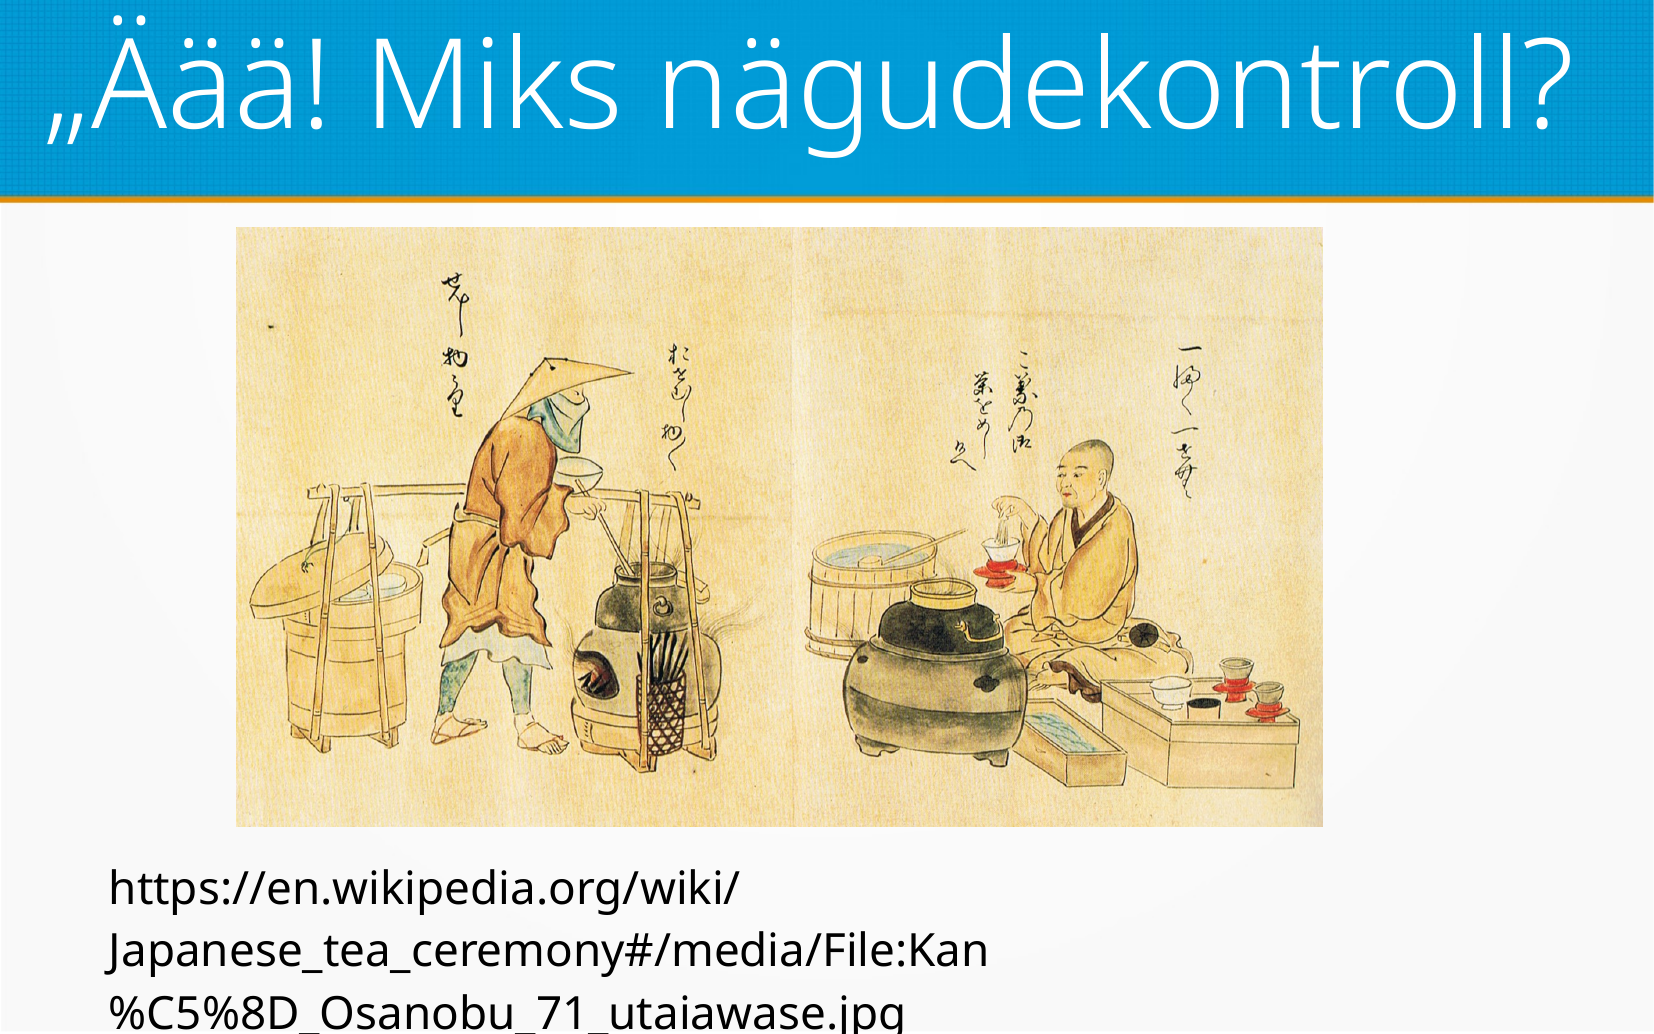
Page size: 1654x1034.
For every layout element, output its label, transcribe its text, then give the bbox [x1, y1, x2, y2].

text_box https://en.wikipedia.org/wiki/Japanese_tea_ceremony#/media/File:Kan%C5%8D_Osanobu_71_utaiawase.jpg [103, 863, 1300, 1034]
picture [0, 195, 1654, 1034]
title „Äää! Miks nägudekontroll? [43, 0, 1619, 166]
